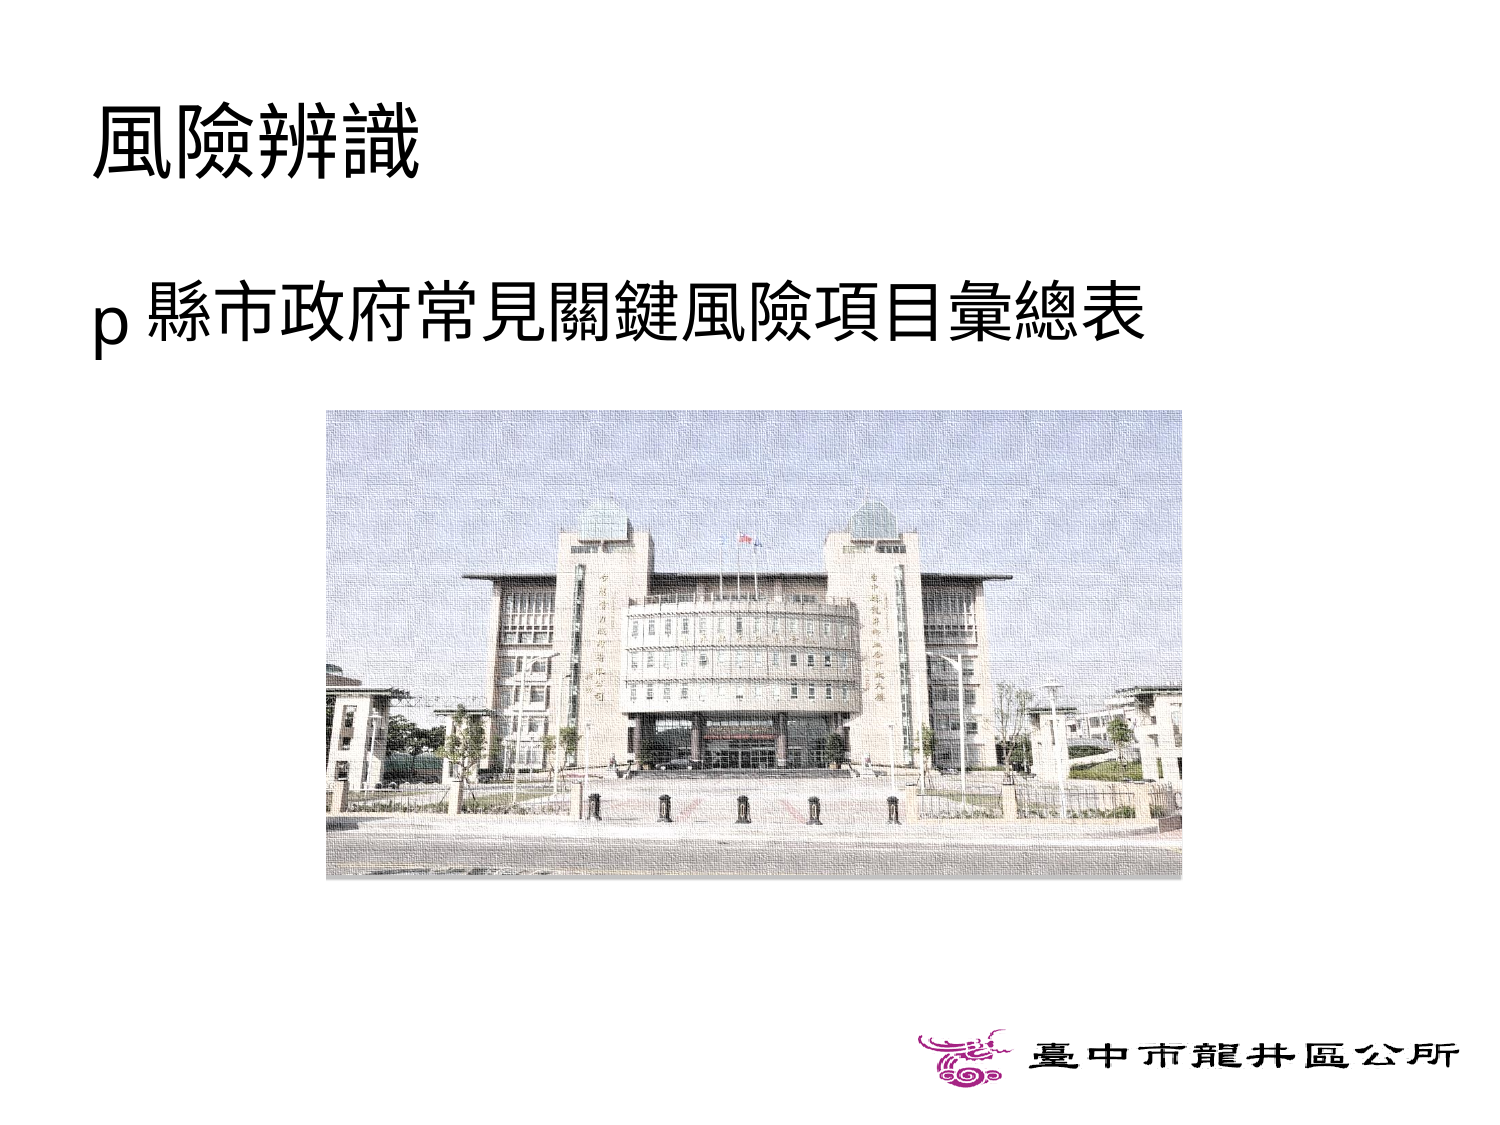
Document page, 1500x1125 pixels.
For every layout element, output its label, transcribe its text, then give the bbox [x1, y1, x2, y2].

list 縣市政府常見關鍵風險項目彙總表 [75, 262, 1426, 1005]
title 風險辨識 [75, 45, 1426, 233]
